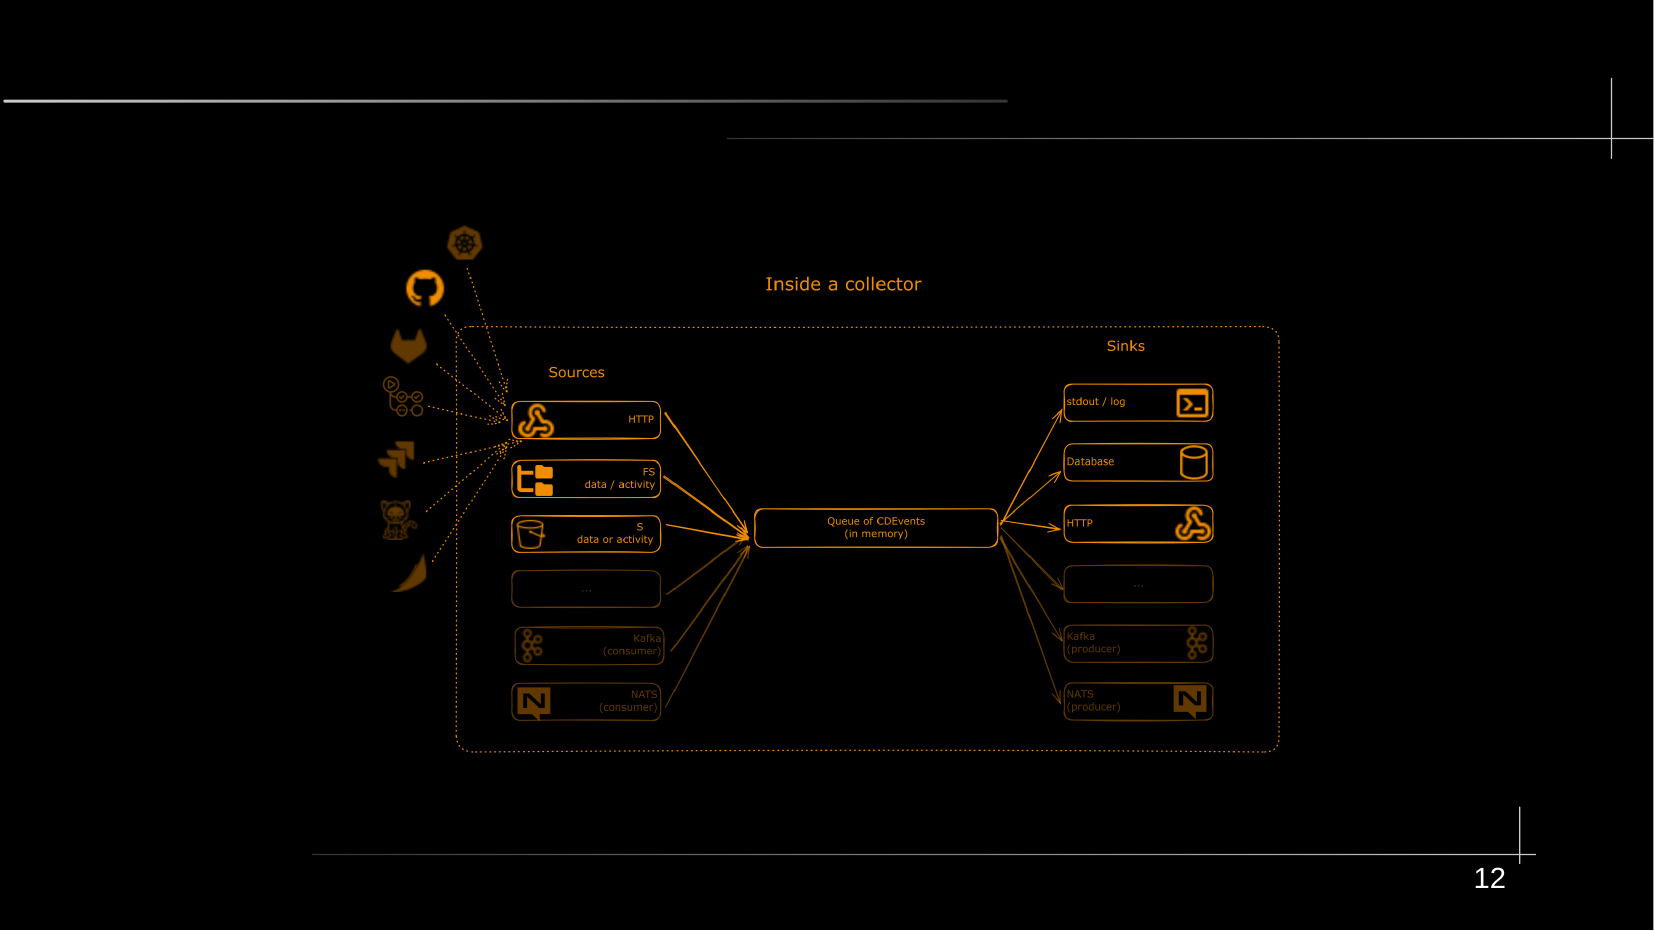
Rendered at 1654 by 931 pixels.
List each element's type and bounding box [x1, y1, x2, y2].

picture [369, 217, 1284, 757]
